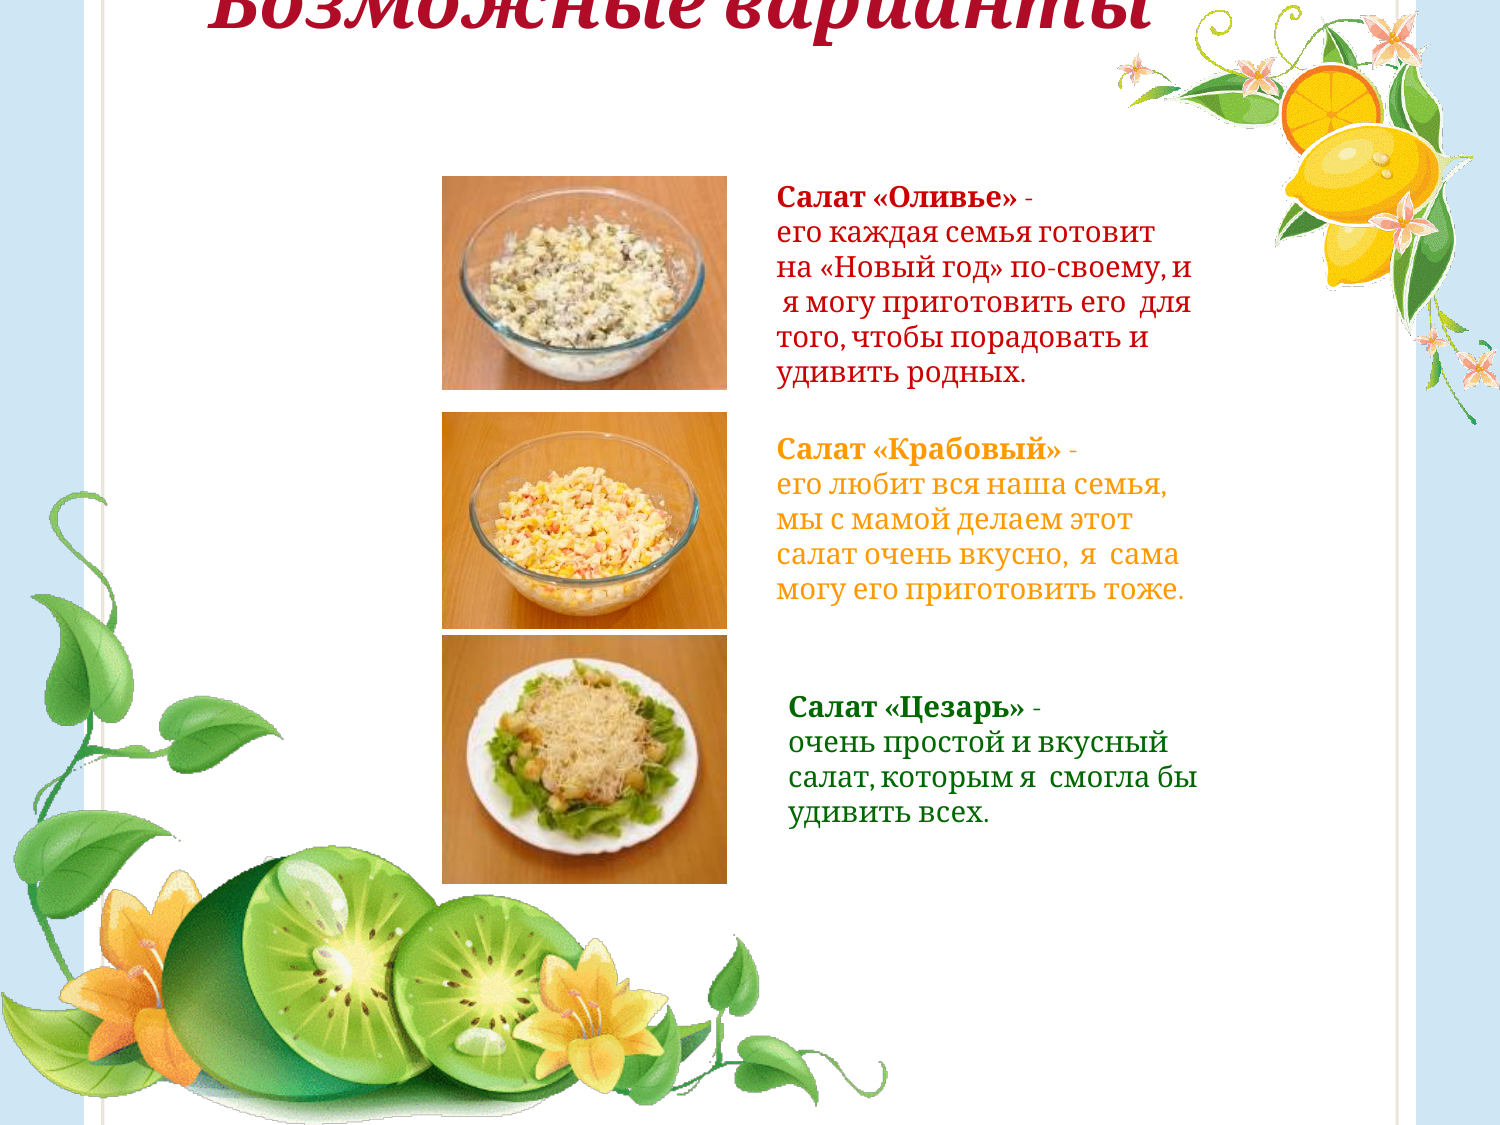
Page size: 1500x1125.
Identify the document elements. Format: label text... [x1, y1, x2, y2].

picture [442, 176, 727, 390]
picture [0, 412, 903, 1125]
text_box Салат «Оливье» - его каждая семья готовит на «Новый год» по-своему, и я могу приготовить его для того, чтобы порадовать и удивить родных. [761, 171, 1211, 396]
picture [1114, 0, 1500, 428]
text_box Салат «Крабовый» - его любит вся наша семья, мы с мамой делаем этот салат очень вкусно, я сама могу его приготовить тоже. [761, 422, 1211, 613]
title Возможные варианты [194, 0, 1321, 148]
text_box Салат «Цезарь» - очень простой и вкусный салат, которым я смогла бы удивить всех. [773, 680, 1246, 836]
